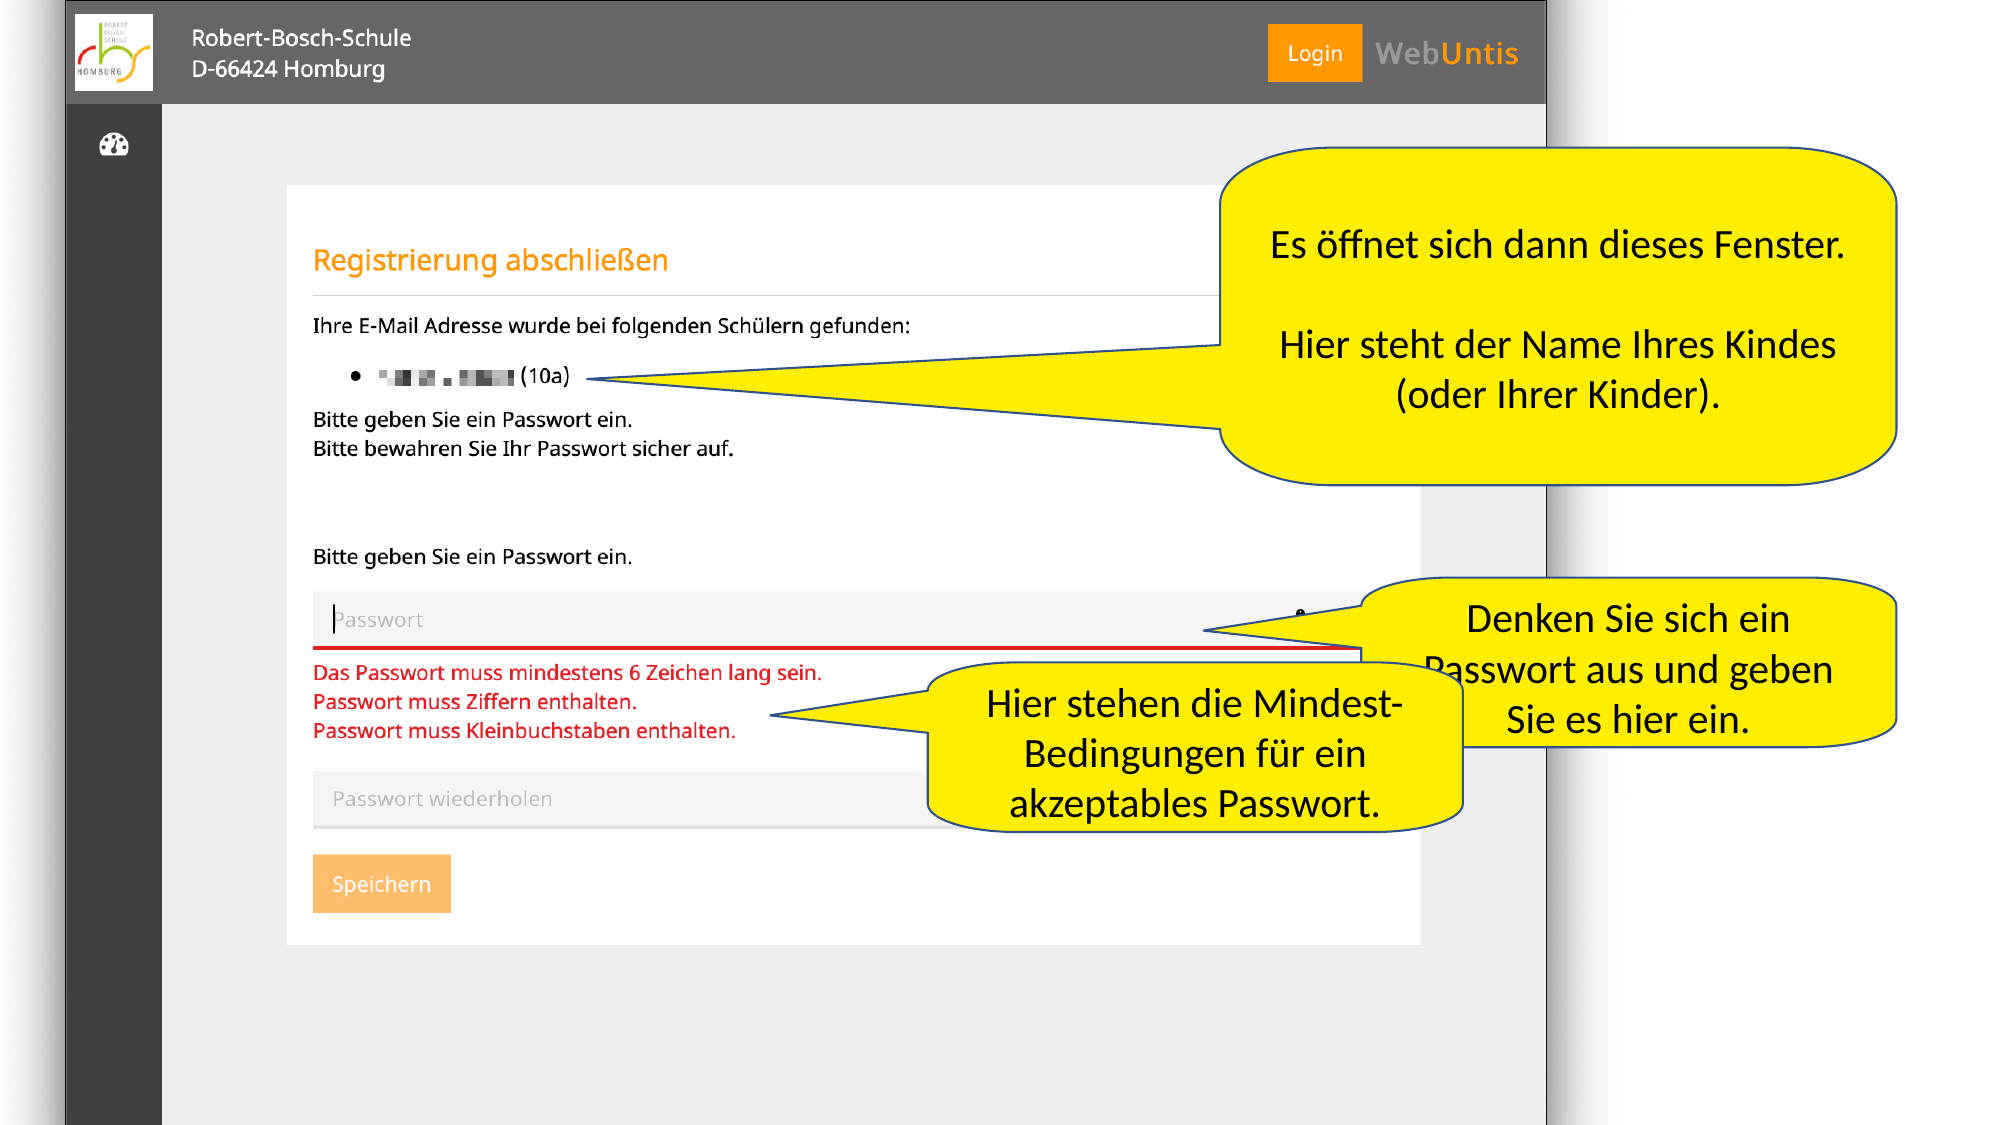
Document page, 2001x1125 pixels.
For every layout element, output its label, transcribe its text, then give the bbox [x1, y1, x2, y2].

text_box Hier stehen die Mindest-Bedingungen für ein akzeptables Passwort. [769, 662, 1463, 833]
picture [0, 0, 1636, 1125]
text_box Denken Sie sich ein Passwort aus und geben Sie es hier ein. [1203, 577, 1897, 748]
text_box Es öffnet sich dann dieses Fenster. Hier steht der Name Ihres Kindes (oder Ihrer Kinder). [586, 147, 1897, 486]
